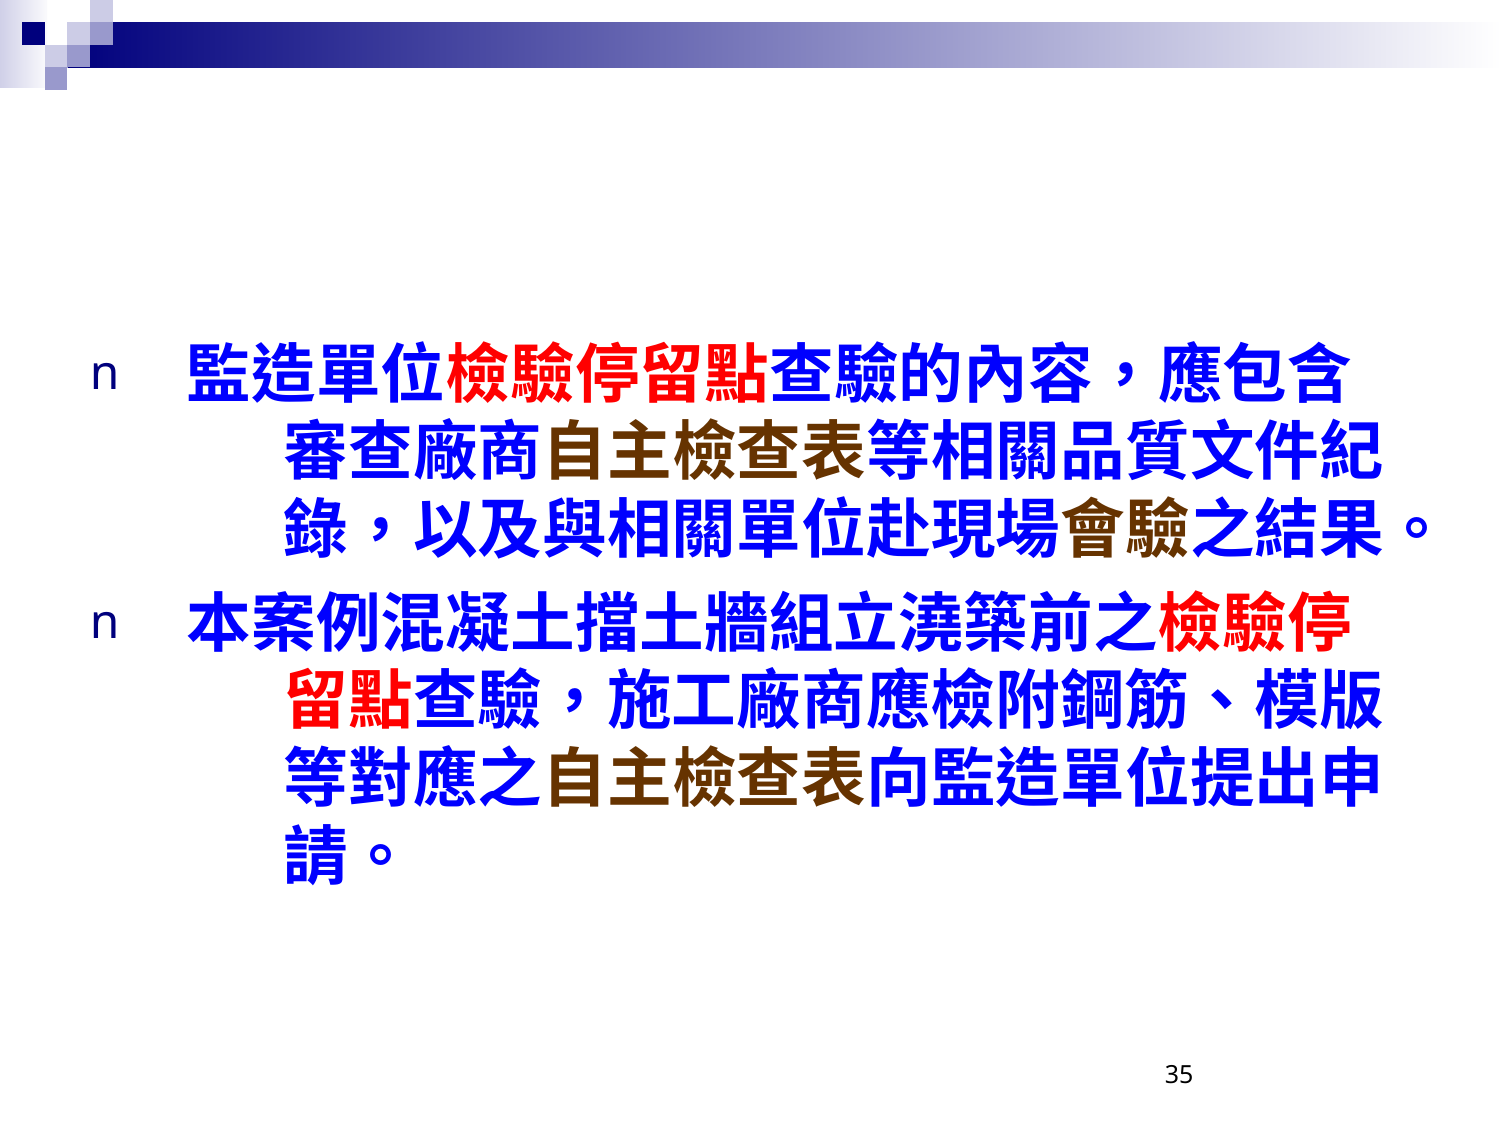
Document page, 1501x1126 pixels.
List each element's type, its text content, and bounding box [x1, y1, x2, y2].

list 監造單位檢驗停留點查驗的內容，應包含審查廠商自主檢查表等相關品質文件紀錄，以及與相關單位赴現場會驗之結果。 本案例混凝土擋土牆組立澆築前之檢驗停留點查驗，施工廠商應檢附鋼筋、模版等對應之自主檢查表向監造單位提出申請。 [74, 324, 1426, 964]
text_box [1149, 1025, 1501, 1101]
